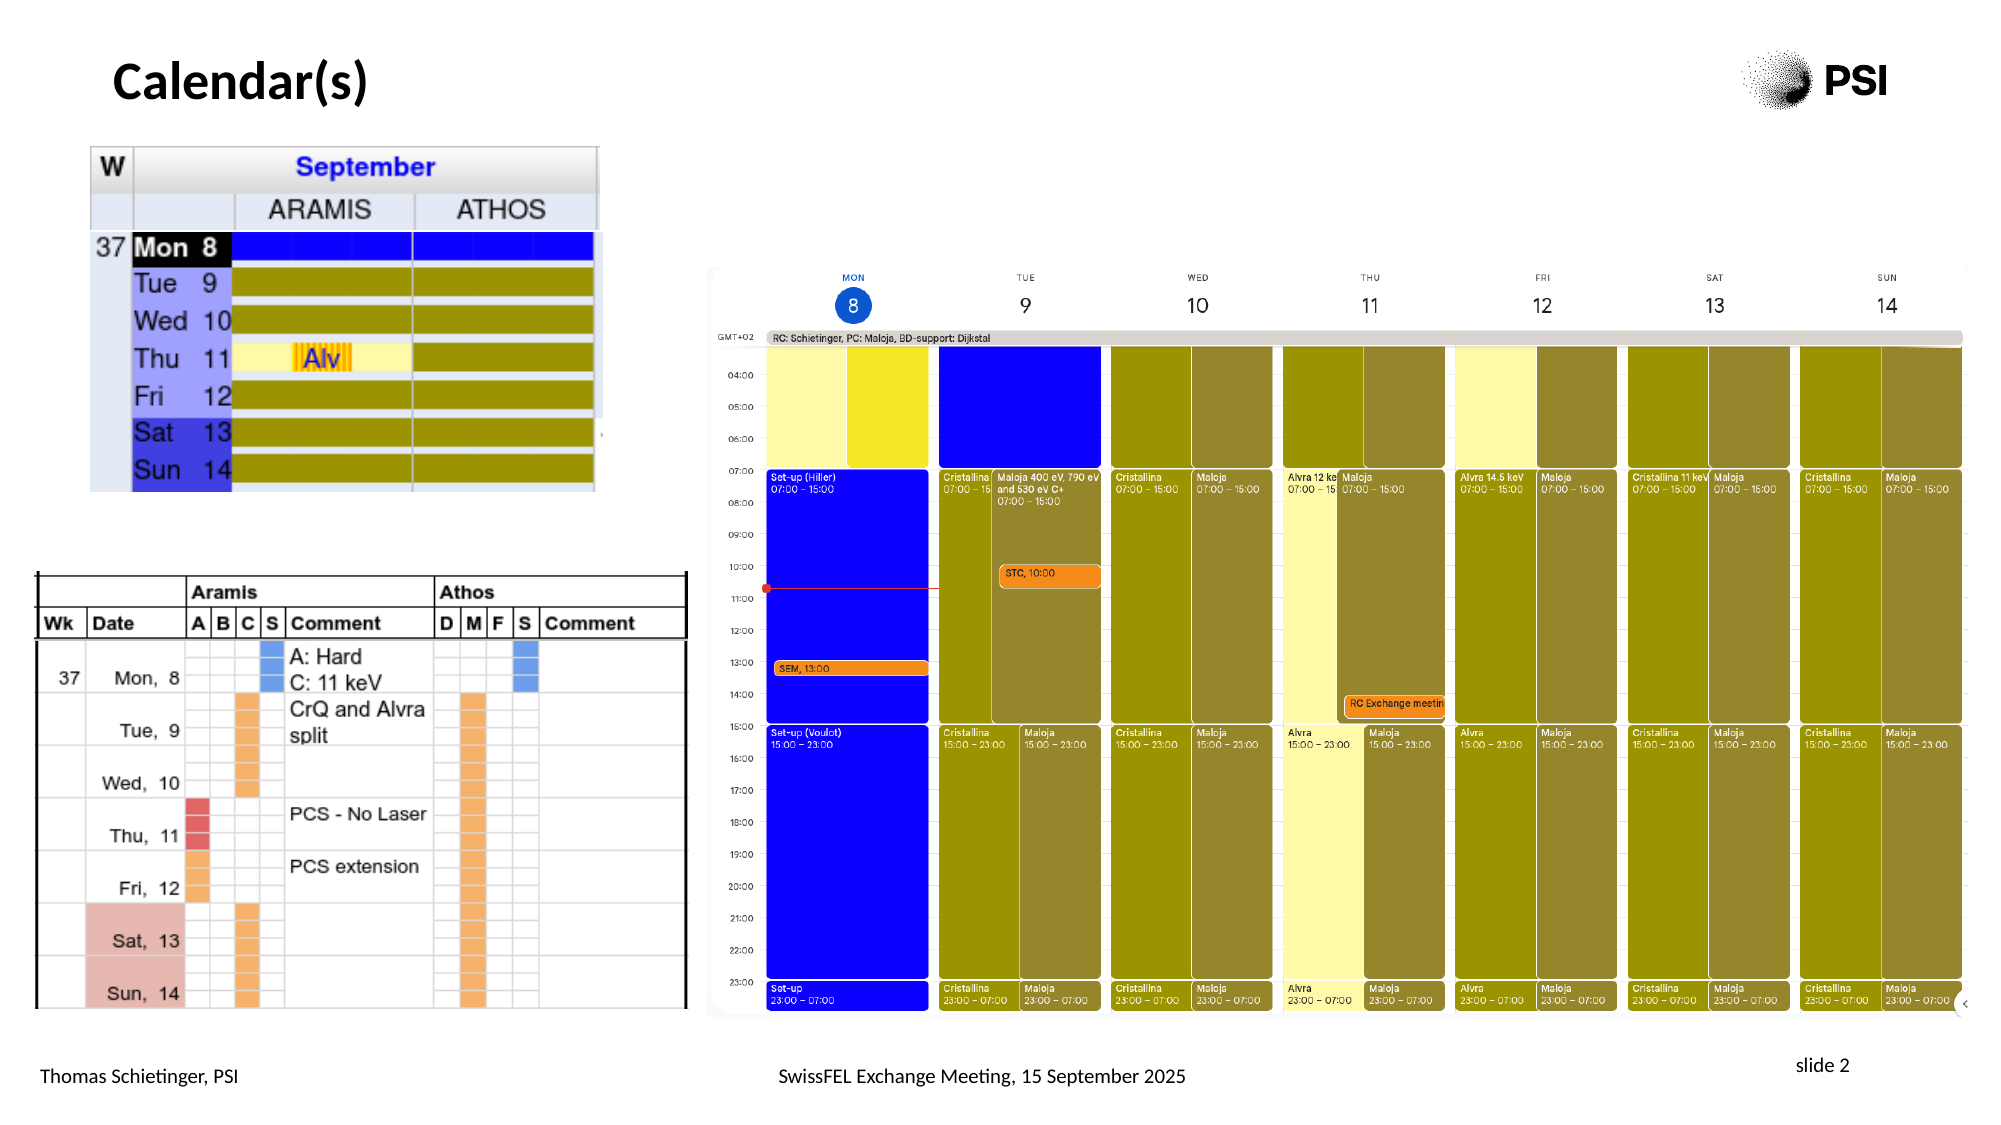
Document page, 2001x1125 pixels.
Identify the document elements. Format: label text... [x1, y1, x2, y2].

picture [707, 267, 1969, 1017]
picture [90, 146, 600, 230]
picture [34, 571, 689, 1009]
picture [90, 232, 603, 492]
title Calendar(s) [114, 45, 1585, 118]
